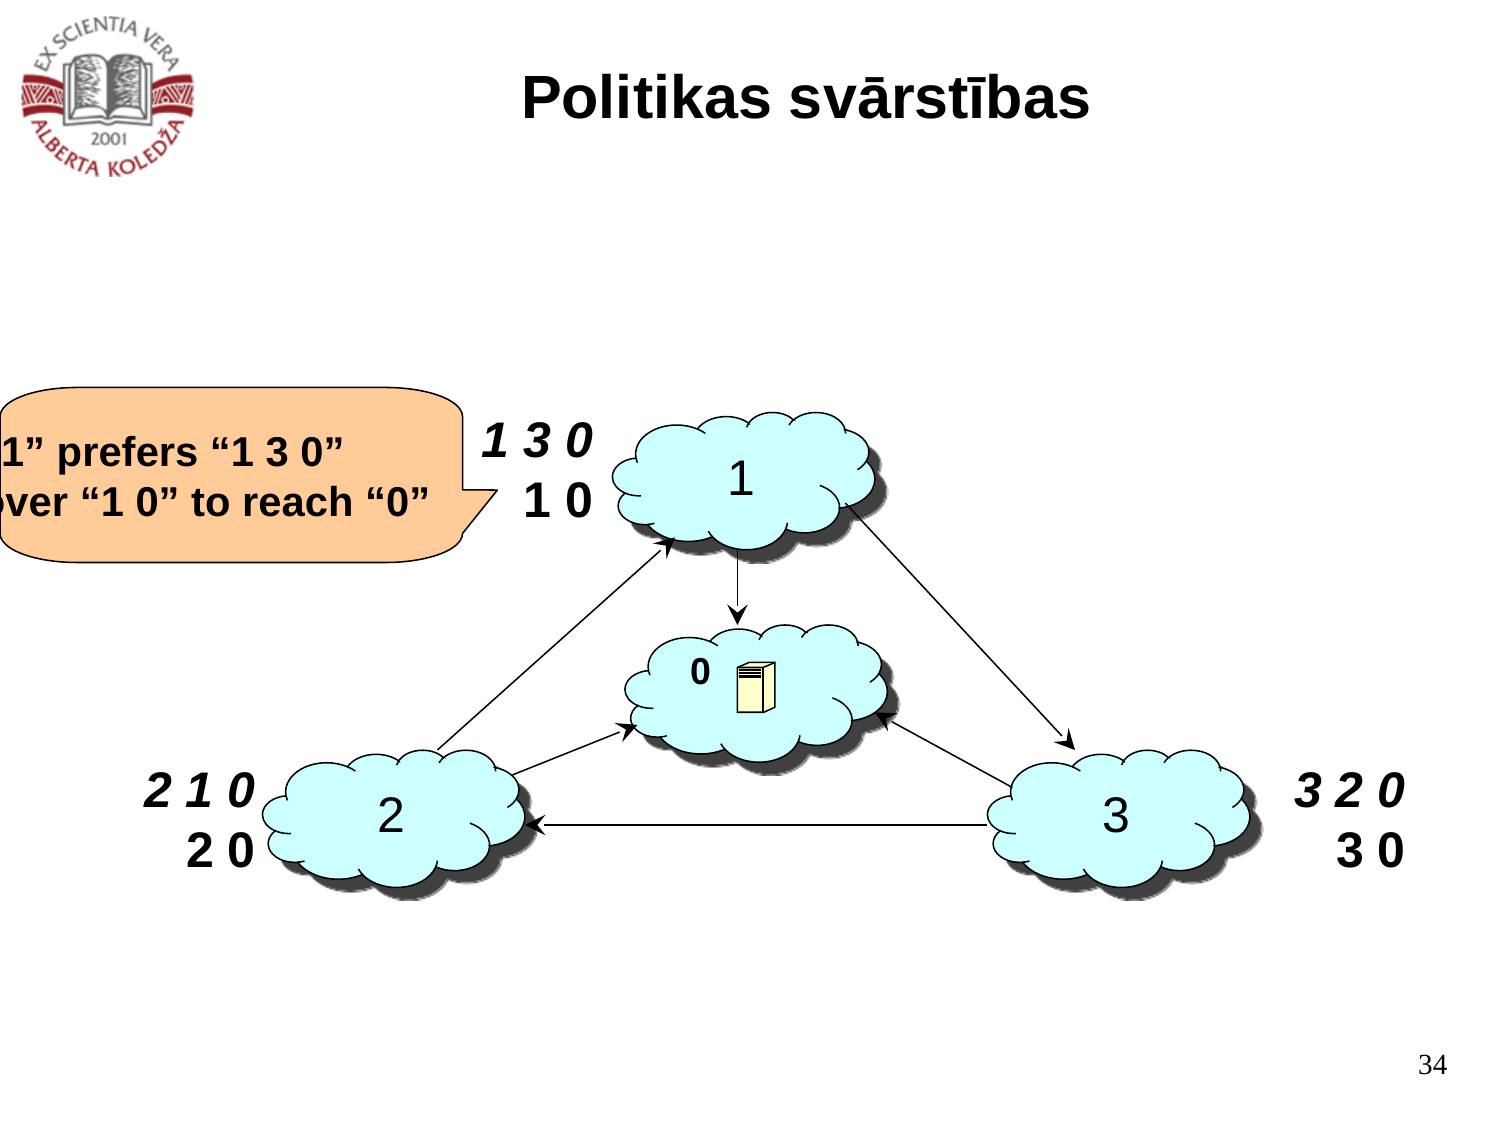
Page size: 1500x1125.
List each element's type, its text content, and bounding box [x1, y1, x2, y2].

text_box 1 [712, 437, 771, 513]
text_box [624, 624, 888, 763]
text_box 2 [362, 774, 421, 851]
title Politikas svārstības [187, 44, 1425, 150]
picture [21, 16, 194, 177]
text_box [271, 750, 525, 888]
text_box [612, 412, 875, 550]
text_box [987, 750, 1250, 888]
text_box 2 1 0 2 0 [129, 749, 271, 886]
text_box 3 [1087, 774, 1146, 851]
text_box 3 2 0 3 0 [1279, 749, 1421, 886]
text_box <skaitlis> [1312, 1037, 1463, 1101]
text_box “1” prefers “1 3 0” over “1 0” to reach “0” [0, 387, 498, 563]
text_box 0 [675, 639, 726, 701]
text_box 1 3 0 1 0 [466, 399, 608, 536]
